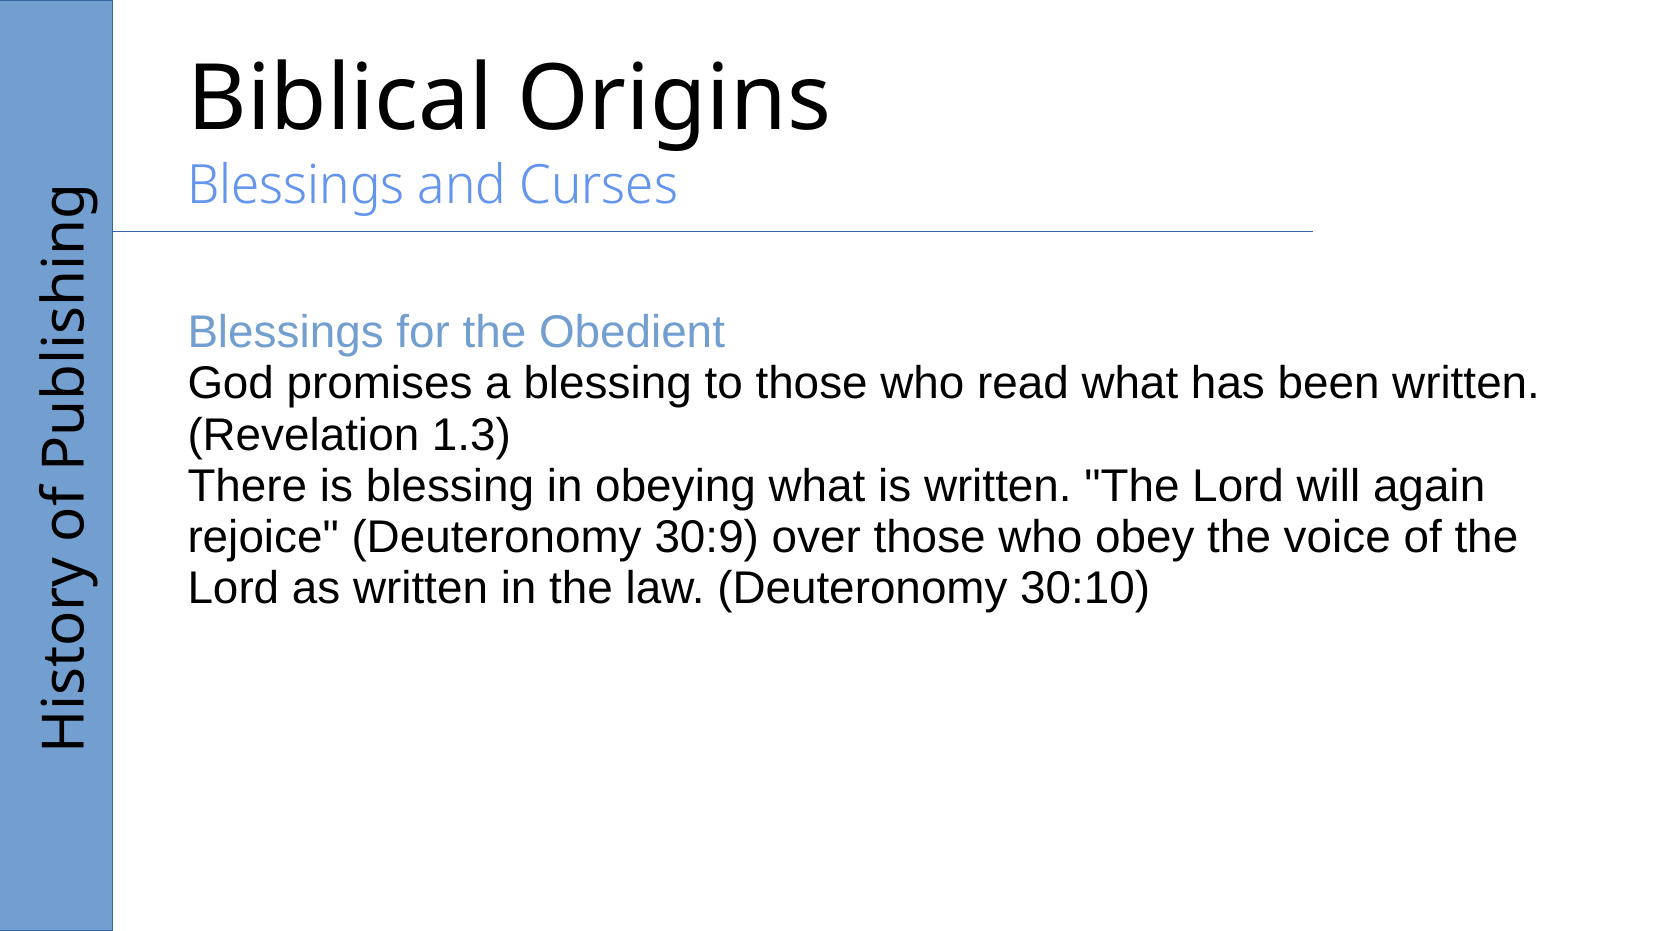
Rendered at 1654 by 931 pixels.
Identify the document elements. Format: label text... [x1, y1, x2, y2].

title Blessings and Curses [187, 125, 1571, 239]
text_box History of Publishing [13, 37, 105, 901]
title Biblical Origins [187, 33, 1571, 125]
subtitle Blessings for the Obedient God promises a blessing to those who read what has been written. (Revelation 1.3) There is blessing in obeying what is written. "The Lord will again rejoice" (Deuteronomy 30:9) over those who obey the voice of the Lord as written in the law. (Deuteronomy 30:10) [187, 306, 1571, 846]
text_box [0, 0, 113, 931]
